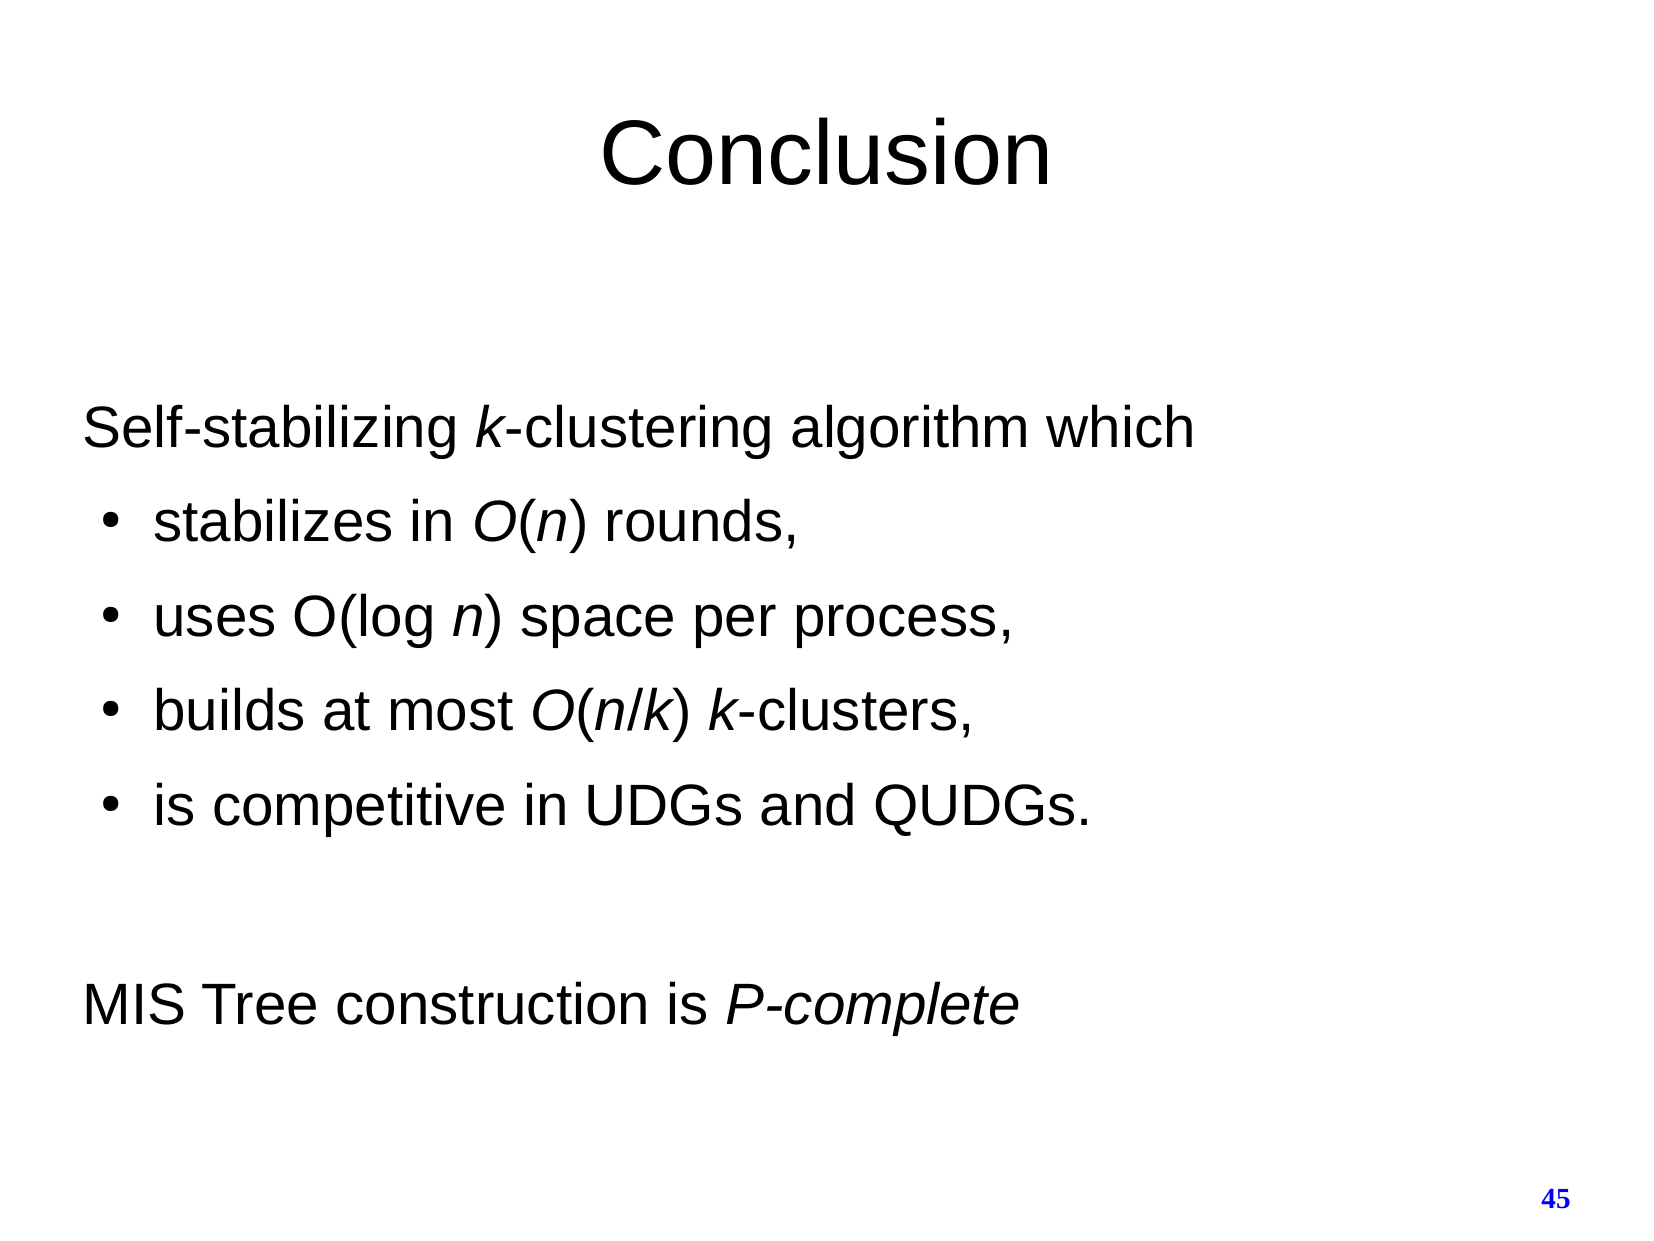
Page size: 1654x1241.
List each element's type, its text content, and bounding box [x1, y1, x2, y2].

list Self-stabilizing k-clustering algorithm which stabilizes in O(n) rounds, uses O(log n) space per process, builds at most O(n/k) k-clusters, is competitive in UDGs and QUDGs. MIS Tree construction is P-complete [82, 290, 1571, 1094]
title Conclusion [82, 56, 1571, 250]
